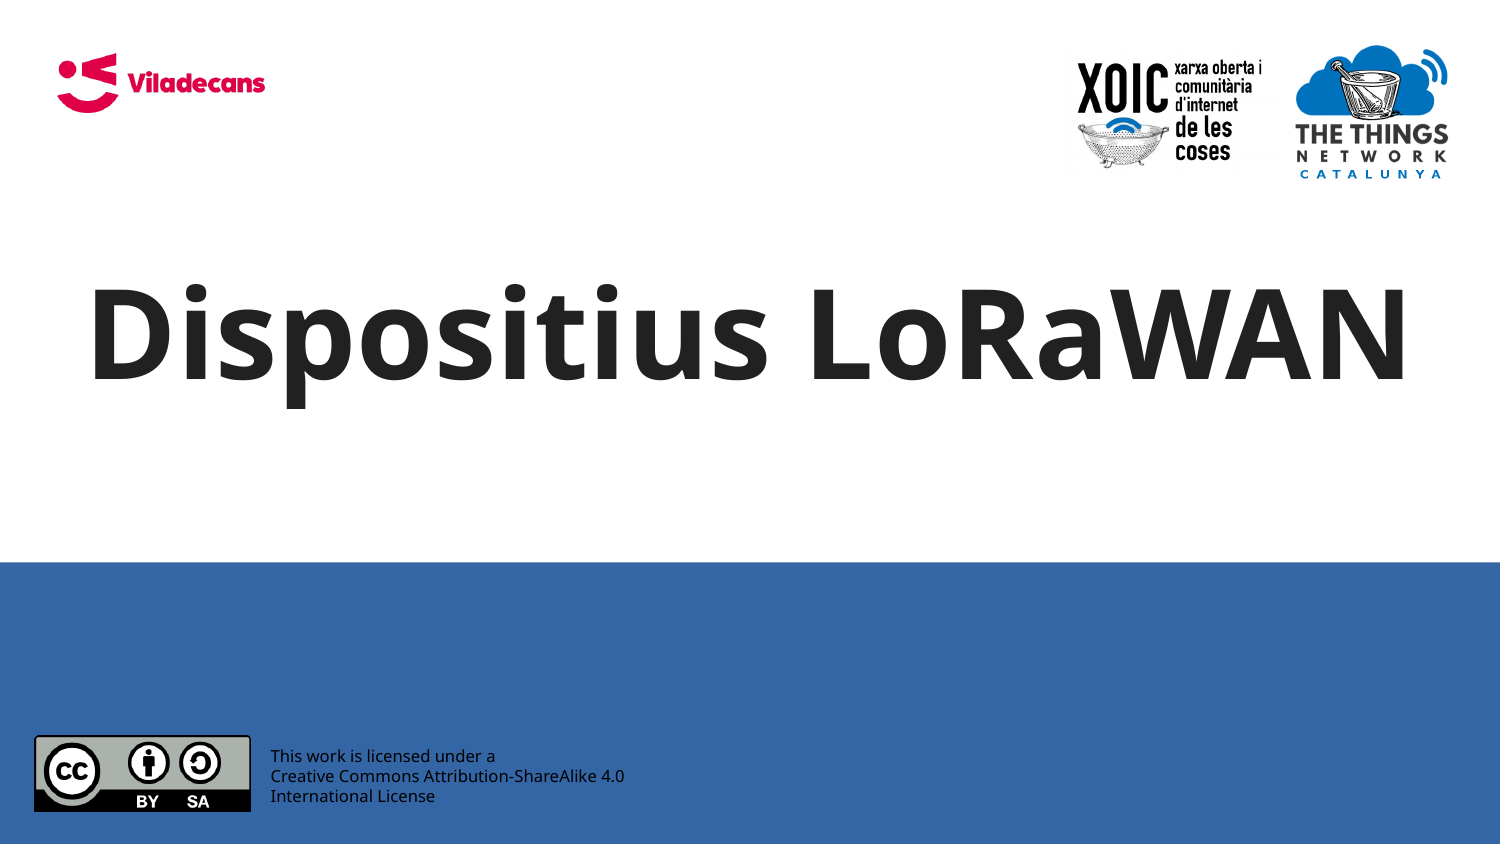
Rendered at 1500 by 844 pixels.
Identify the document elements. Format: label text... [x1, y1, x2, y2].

picture [34, 735, 251, 812]
picture [1057, 47, 1282, 153]
picture [57, 53, 265, 113]
picture [1283, 28, 1456, 197]
title Dispositius LoRaWAN [51, 153, 1449, 506]
text_box This work is licensed under a Creative Commons Attribution-ShareAlike 4.0 International License [255, 730, 739, 816]
